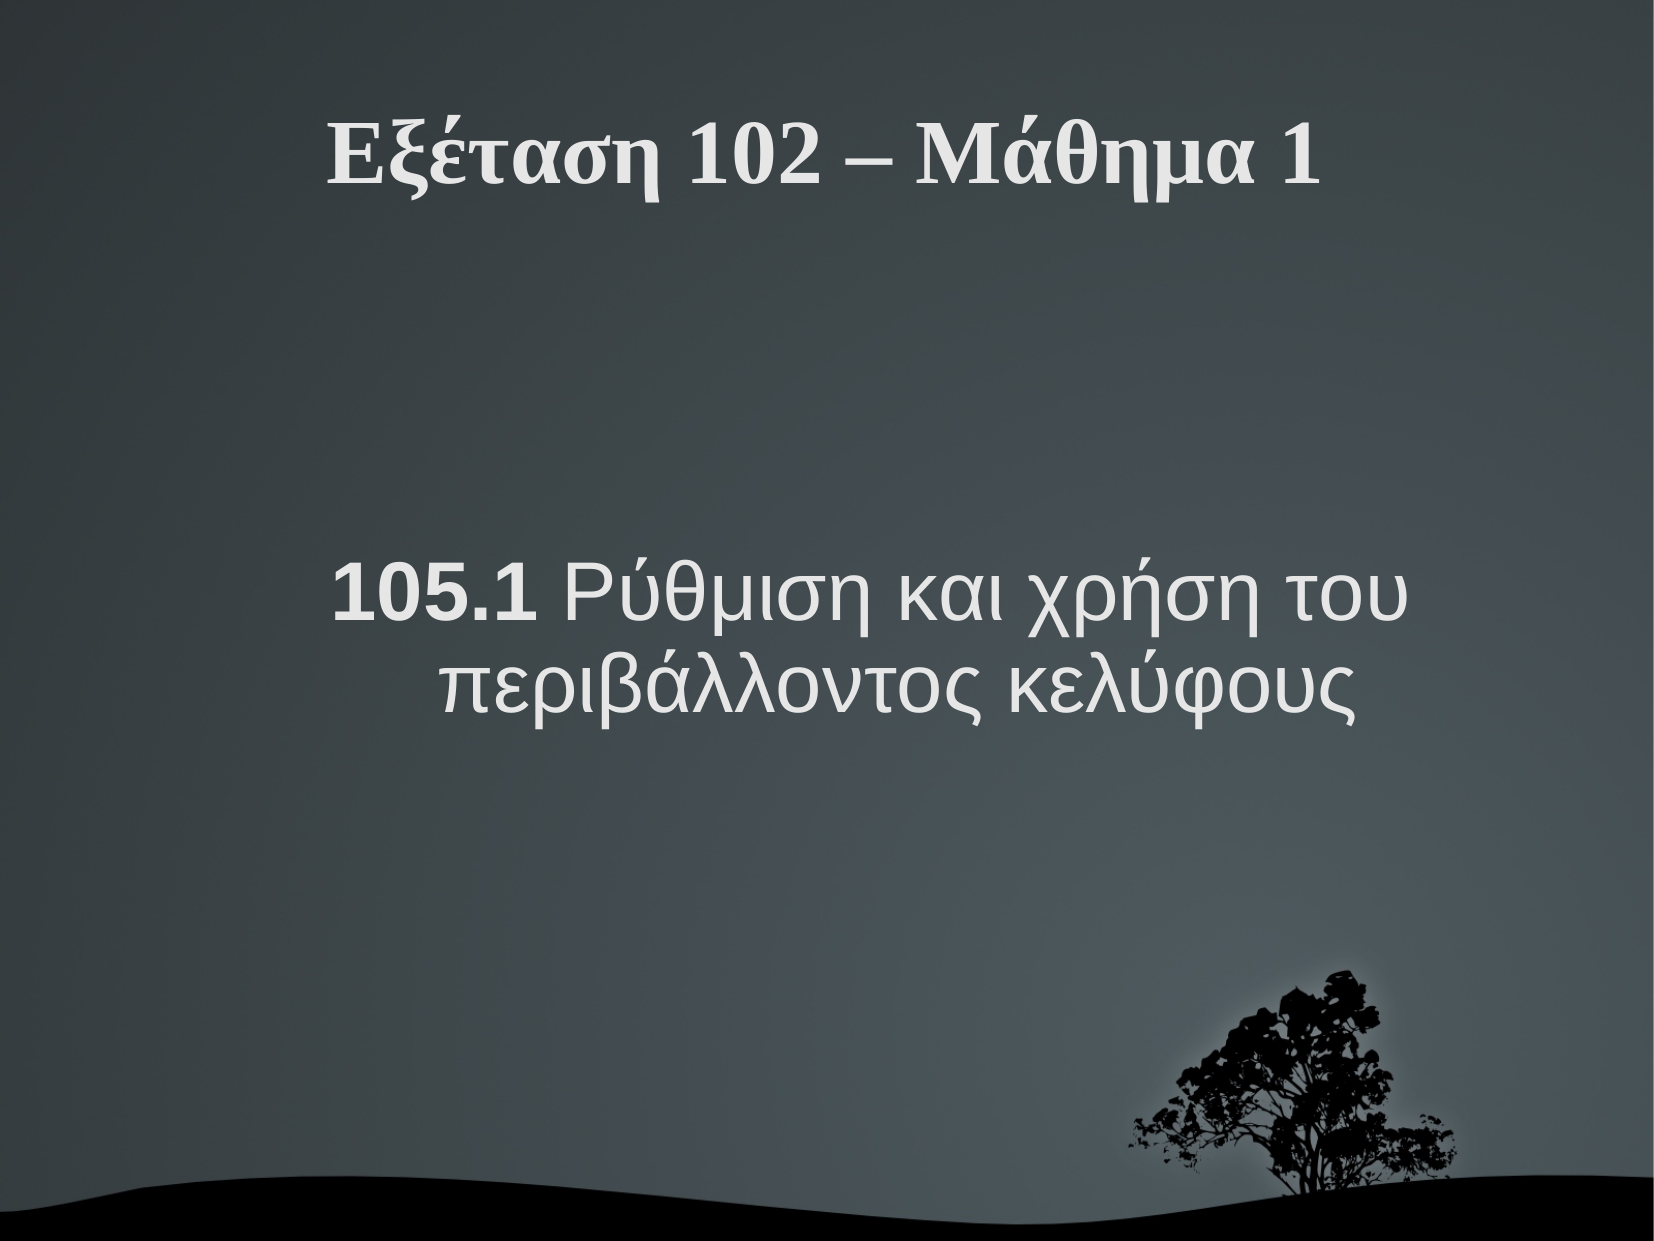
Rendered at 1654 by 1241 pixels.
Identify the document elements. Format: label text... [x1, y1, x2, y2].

picture [0, 0, 1654, 1241]
title Εξέταση 102 – Μάθημα 1 [82, 49, 1571, 257]
list 105.1 Ρύθμιση και χρήση του περιβάλλοντος κελύφους [82, 290, 1571, 1109]
